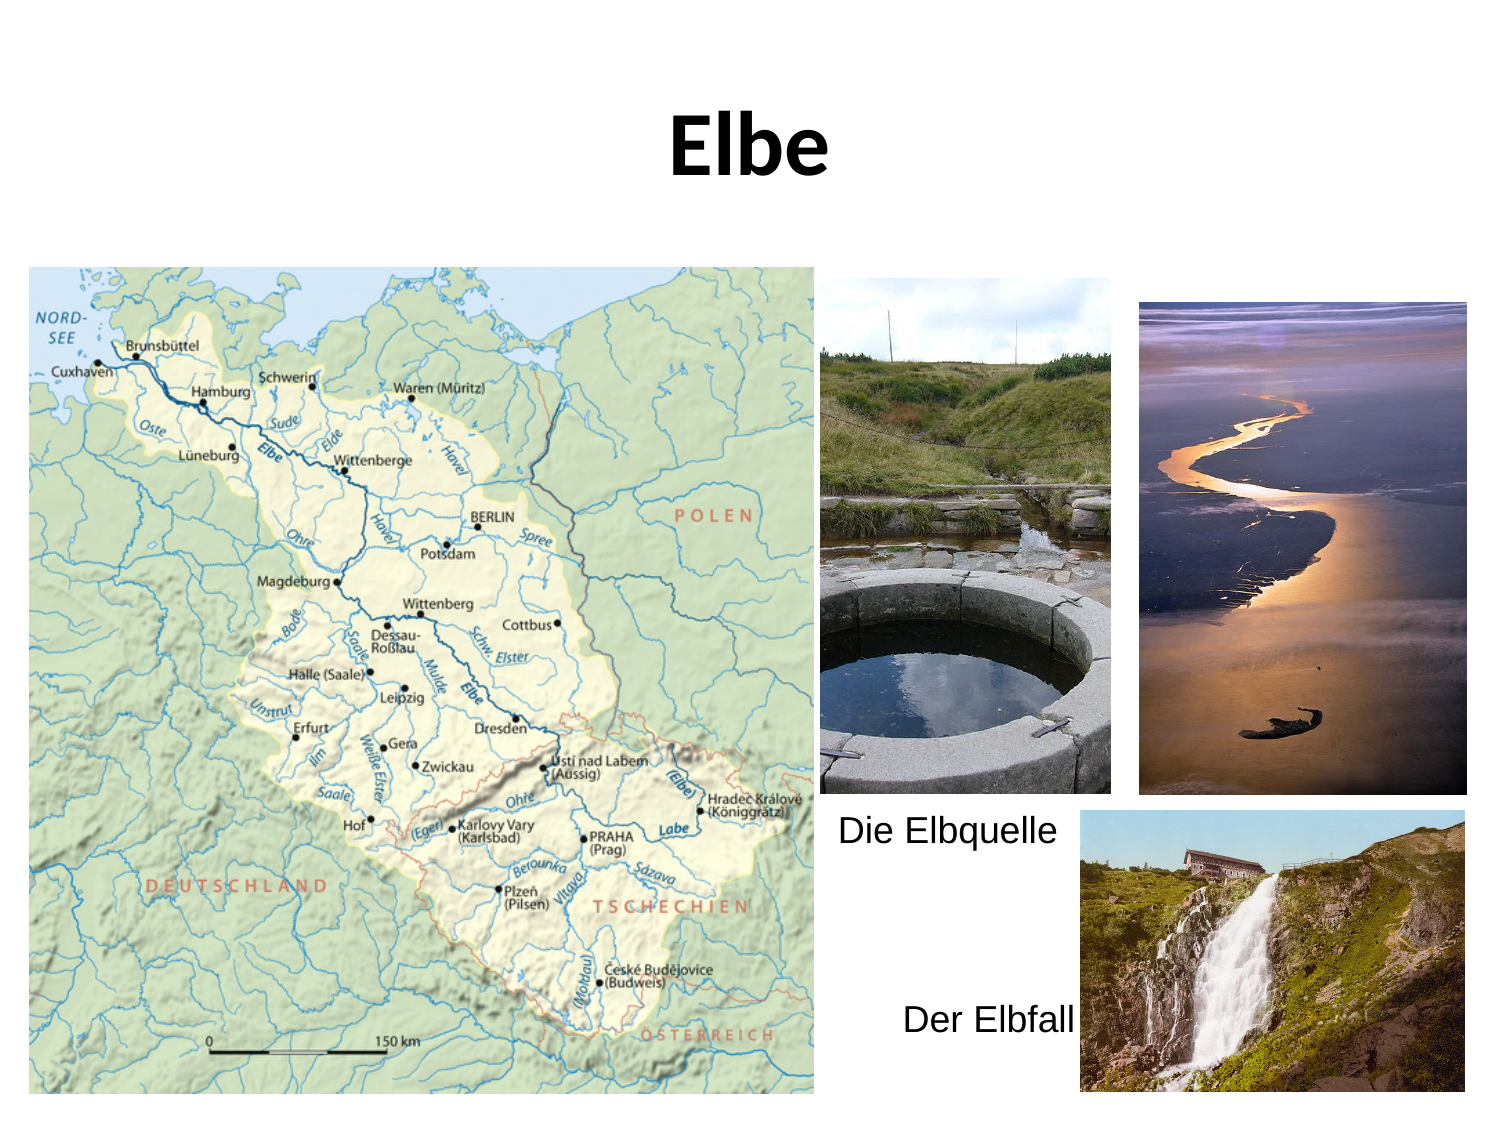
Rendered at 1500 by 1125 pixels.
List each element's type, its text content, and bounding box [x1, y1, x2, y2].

picture [29, 267, 814, 1094]
picture [1139, 302, 1467, 795]
text_box Die Elbquelle [820, 798, 1075, 859]
picture [820, 278, 1111, 794]
text_box Der Elbfall [856, 987, 1101, 1048]
title Elbe [75, 45, 1426, 233]
picture [1080, 810, 1465, 1092]
